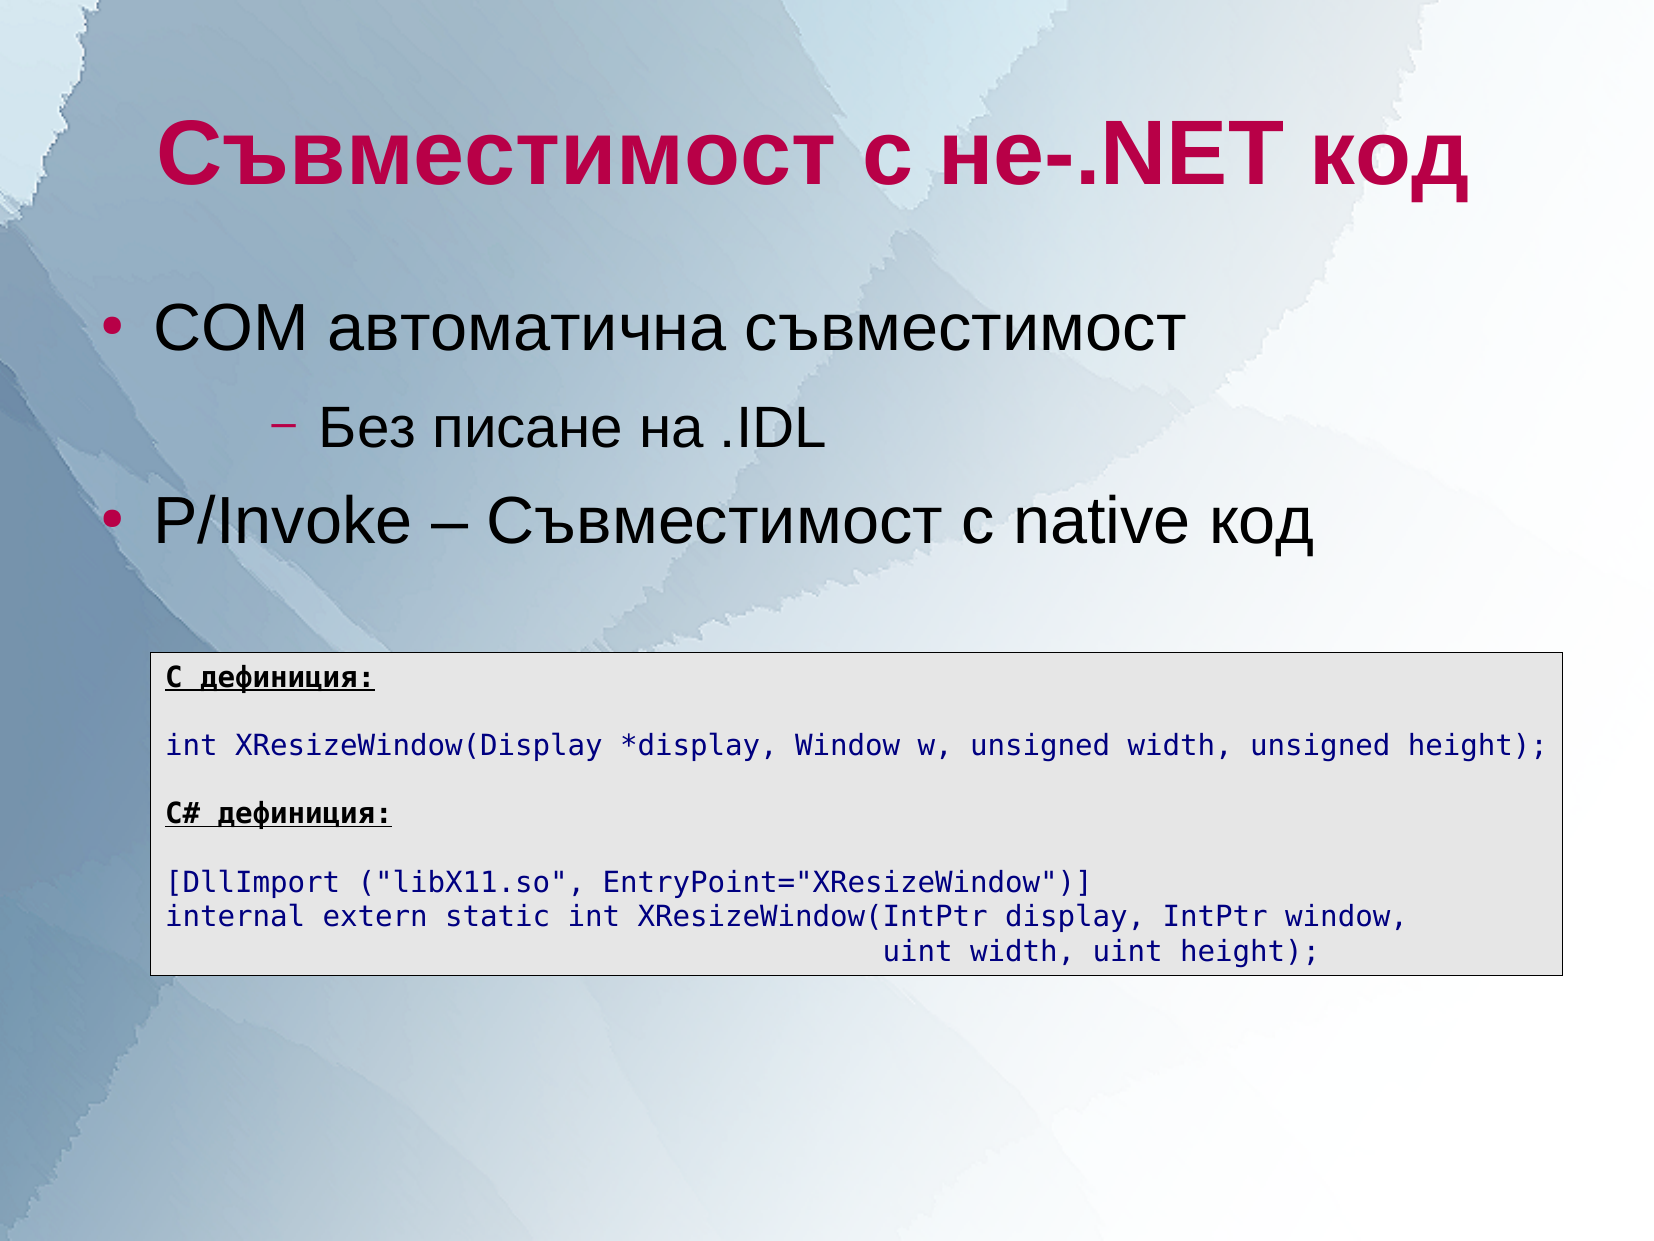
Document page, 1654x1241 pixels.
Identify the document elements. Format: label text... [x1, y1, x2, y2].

list COM автоматична съвместимост Без писане нa .IDL P/Invoke – Съвместимост с native код [82, 290, 1571, 1094]
picture [0, 0, 1654, 1241]
title Съвместимост с не-.NET код [82, 49, 1571, 257]
text_box C дефиниция: int XResizeWindow(Display *display, Window w, unsigned width, unsigned height); C# дефиниция: [DllImport ("libX11.so", EntryPoint="XResizeWindow")] internal extern static int XResizeWindow(IntPtr display, IntPtr window, uint width, uint height); [150, 652, 1563, 976]
